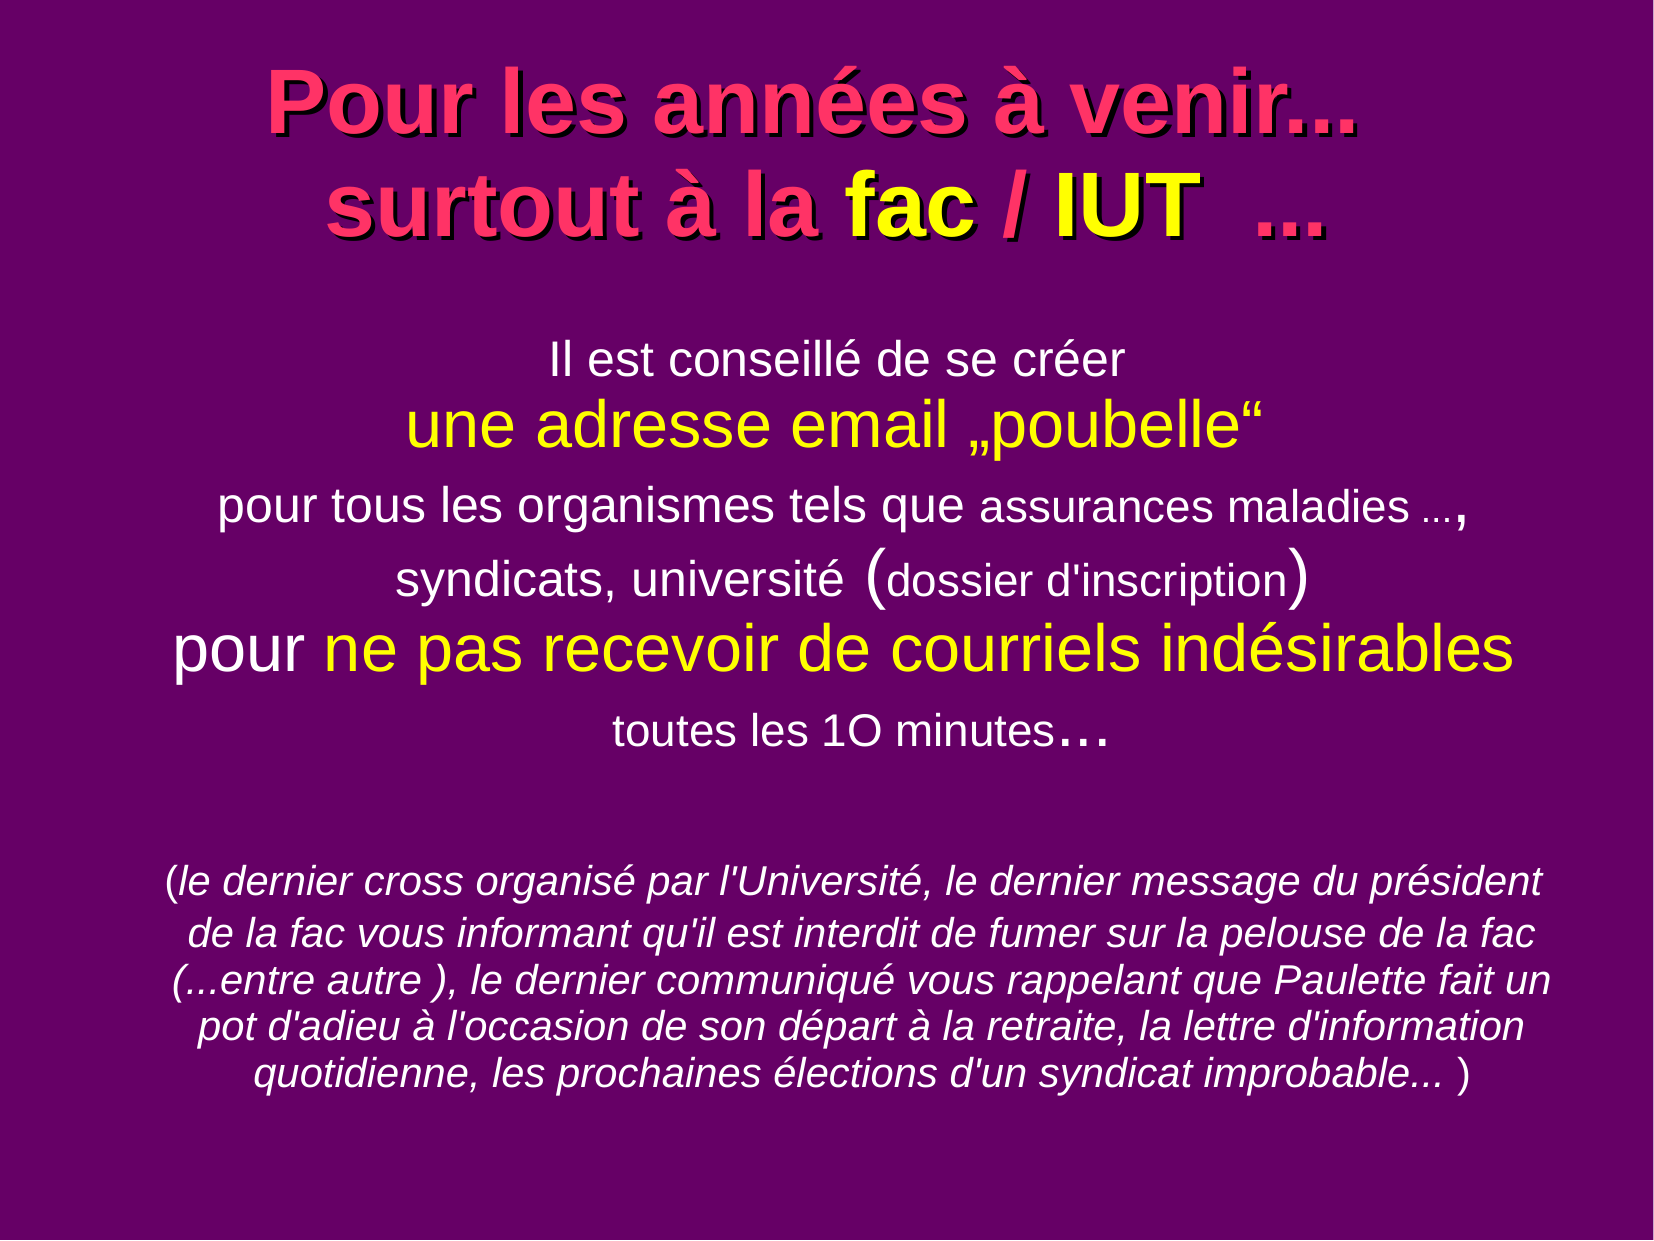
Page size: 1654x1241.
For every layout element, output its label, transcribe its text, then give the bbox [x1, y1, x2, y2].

title Pour les années à venir... surtout à la fac / IUT ... [82, 50, 1571, 255]
subtitle Il est conseillé de se créer une adresse email „poubelle“ pour tous les organismes tels que assurances maladies ..., syndicats, université (dossier d'inscription) pour ne pas recevoir de courriels indésirables toutes les 1O minutes... (le dernier cross organisé par l'Université, le dernier message du président de la fac vous informant qu'il est interdit de fumer sur la pelouse de la fac (...entre autre ), le dernier communiqué vous rappelant que Paulette fait un pot d'adieu à l'occasion de son départ à la retraite, la lettre d'information quotidienne, les prochaines élections d'un syndicat improbable... ) [82, 255, 1571, 1143]
